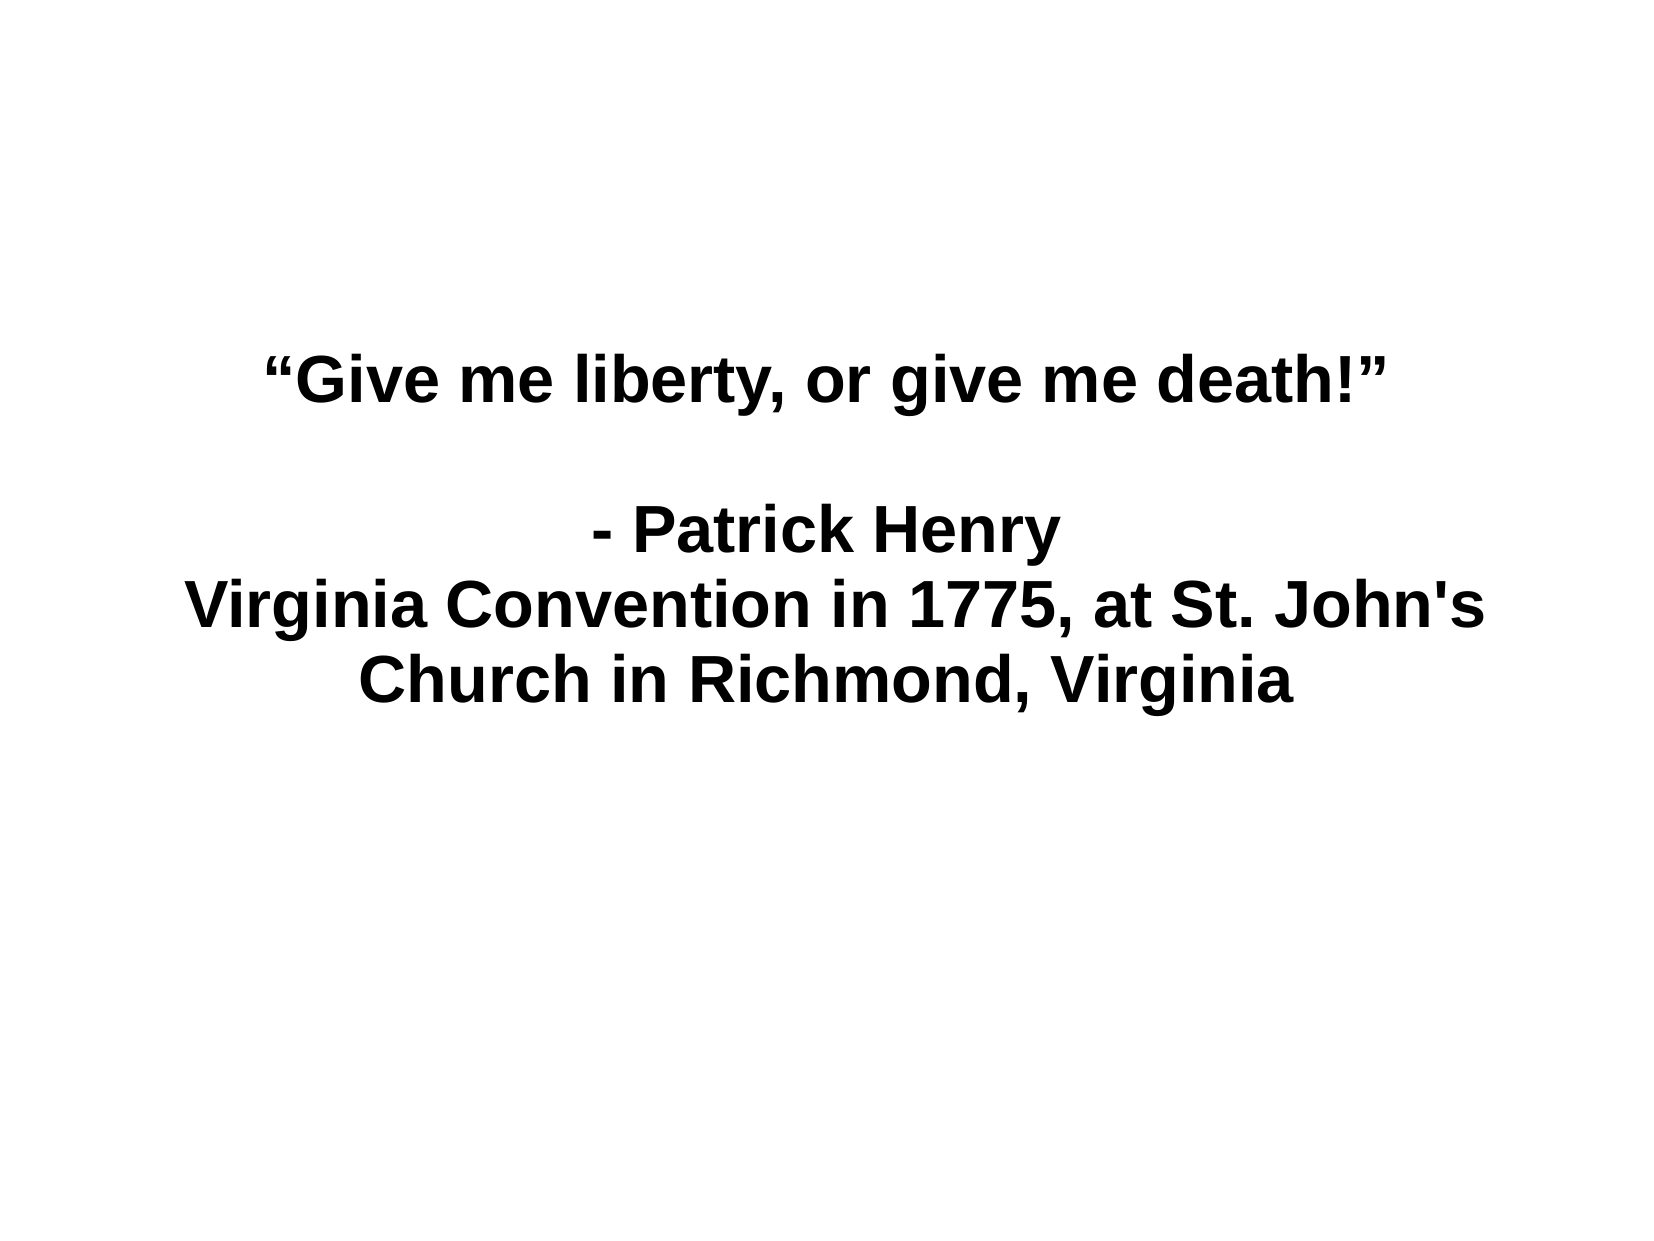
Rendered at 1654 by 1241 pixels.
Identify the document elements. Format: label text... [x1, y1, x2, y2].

subtitle “Give me liberty, or give me death!” - Patrick Henry Virginia Convention in 1775, at St. John's Church in Richmond, Virginia [82, 49, 1571, 1010]
